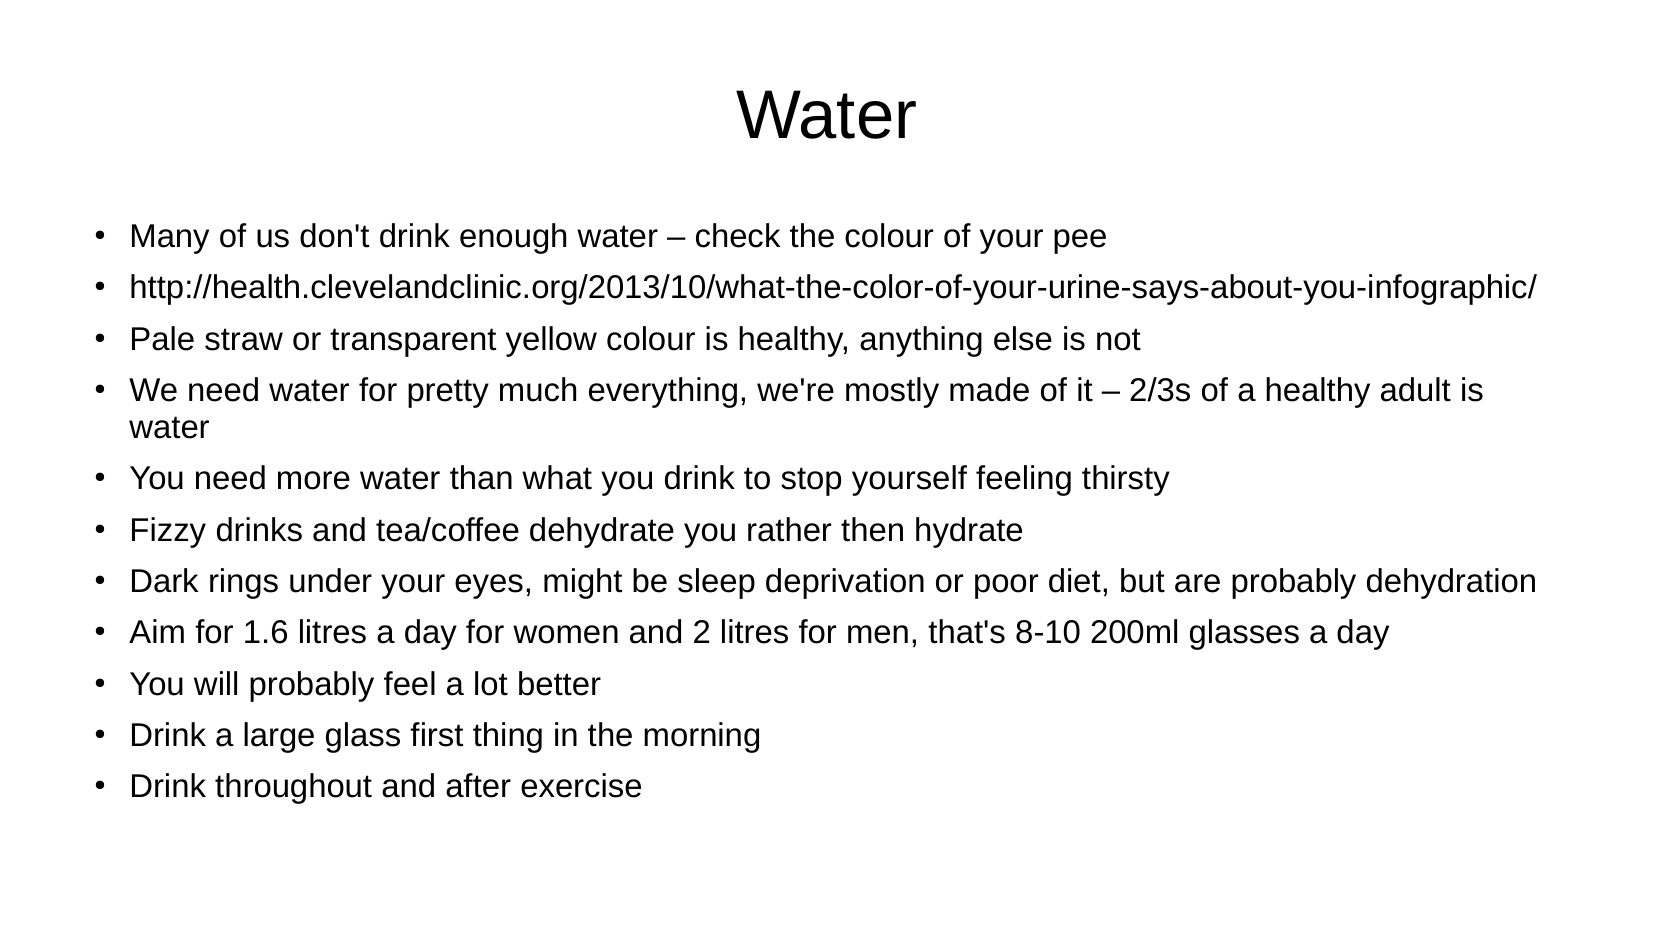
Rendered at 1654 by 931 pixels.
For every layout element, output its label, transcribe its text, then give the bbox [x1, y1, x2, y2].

title Water [82, 37, 1571, 193]
list Many of us don't drink enough water – check the colour of your pee http://health.clevelandclinic.org/2013/10/what-the-color-of-your-urine-says-about-you-infographic/ Pale straw or transparent yellow colour is healthy, anything else is not We need water for pretty much everything, we're mostly made of it – 2/3s of a healthy adult is water You need more water than what you drink to stop yourself feeling thirsty Fizzy drinks and tea/coffee dehydrate you rather then hydrate Dark rings under your eyes, might be sleep deprivation or poor diet, but are probably dehydration Aim for 1.6 litres a day for women and 2 litres for men, that's 8-10 200ml glasses a day You will probably feel a lot better Drink a large glass first thing in the morning Drink throughout and after exercise [82, 217, 1571, 875]
